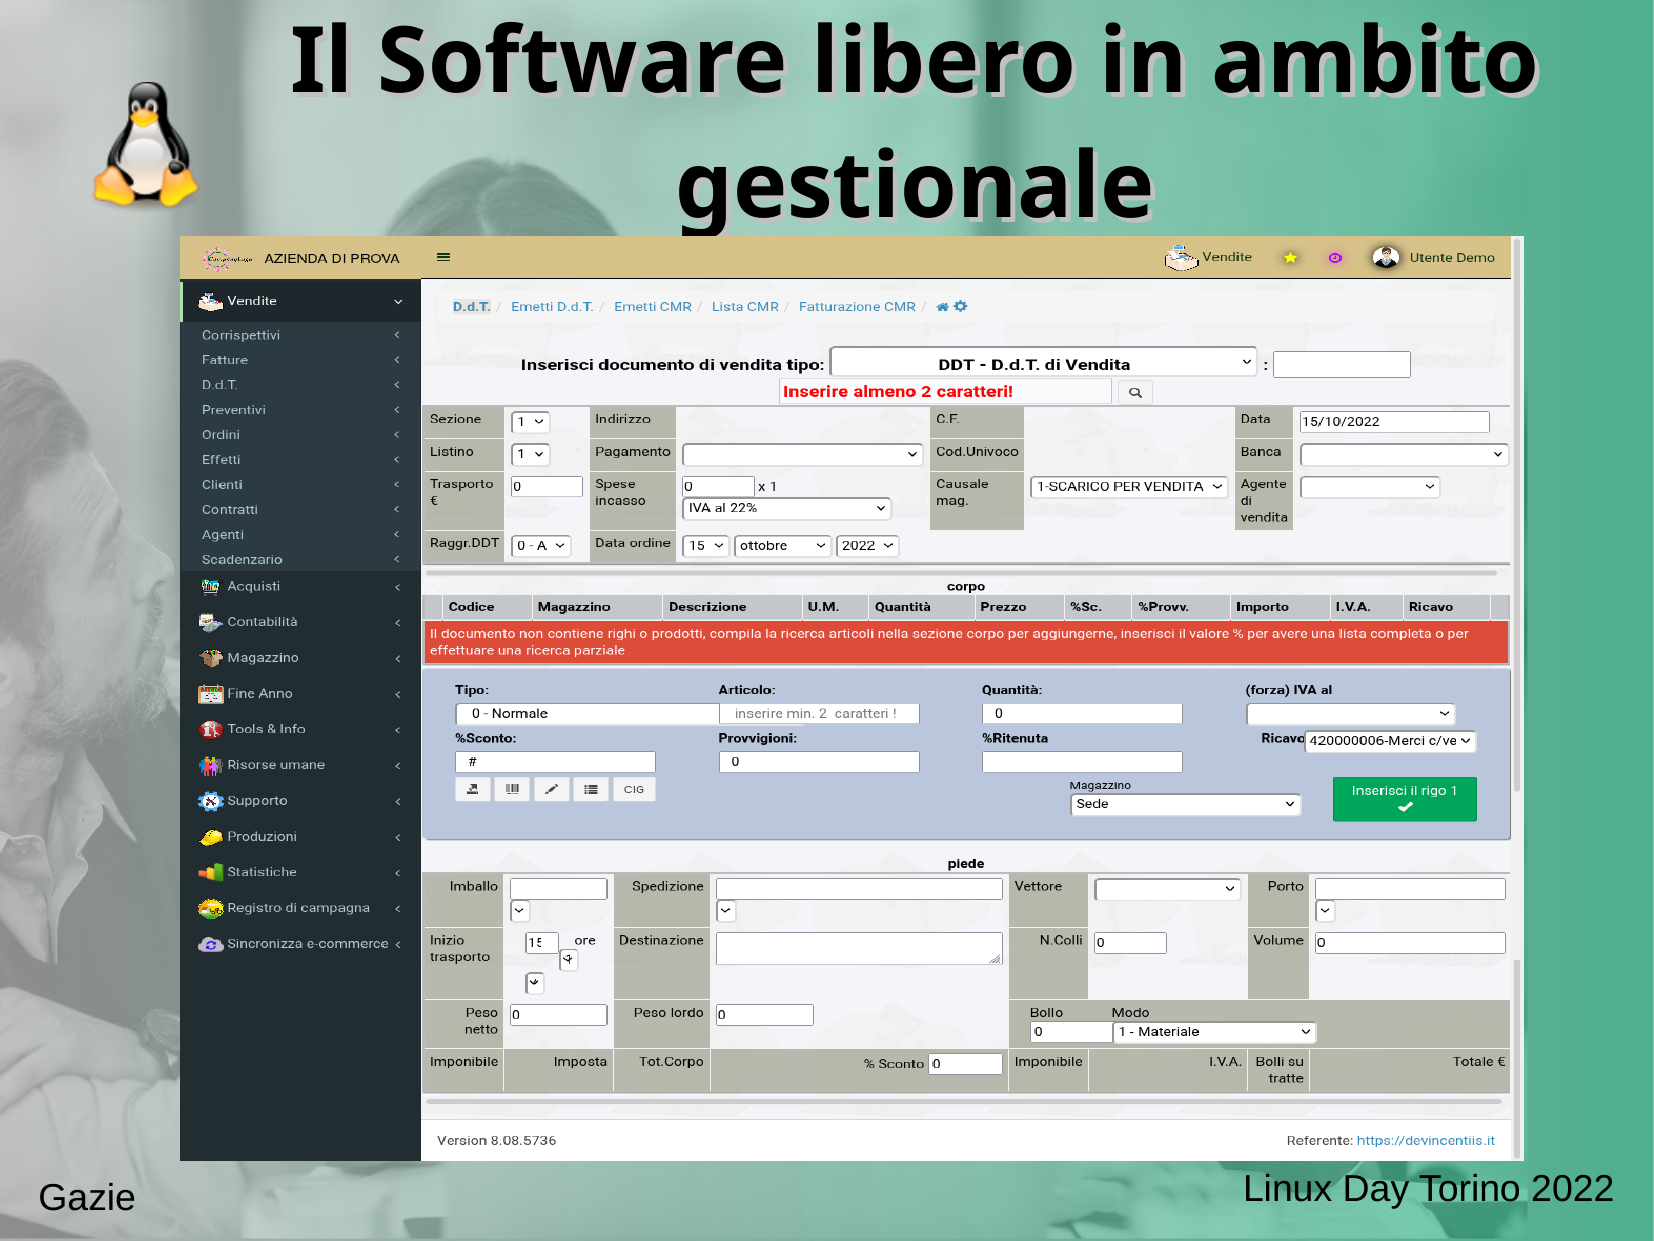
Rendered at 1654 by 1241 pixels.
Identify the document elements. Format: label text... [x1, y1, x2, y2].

title Il Software libero in ambito gestionale [259, 17, 1571, 222]
table_cell [130, 574, 180, 638]
text_box Gazie [23, 1169, 152, 1227]
table_cell [130, 510, 180, 574]
table_cell [130, 702, 180, 766]
picture [0, 0, 1654, 1241]
table_cell [130, 638, 180, 702]
text_box Linux Day Torino 2022 [1228, 1159, 1630, 1217]
table_cell [130, 766, 180, 830]
table_header [130, 410, 180, 510]
